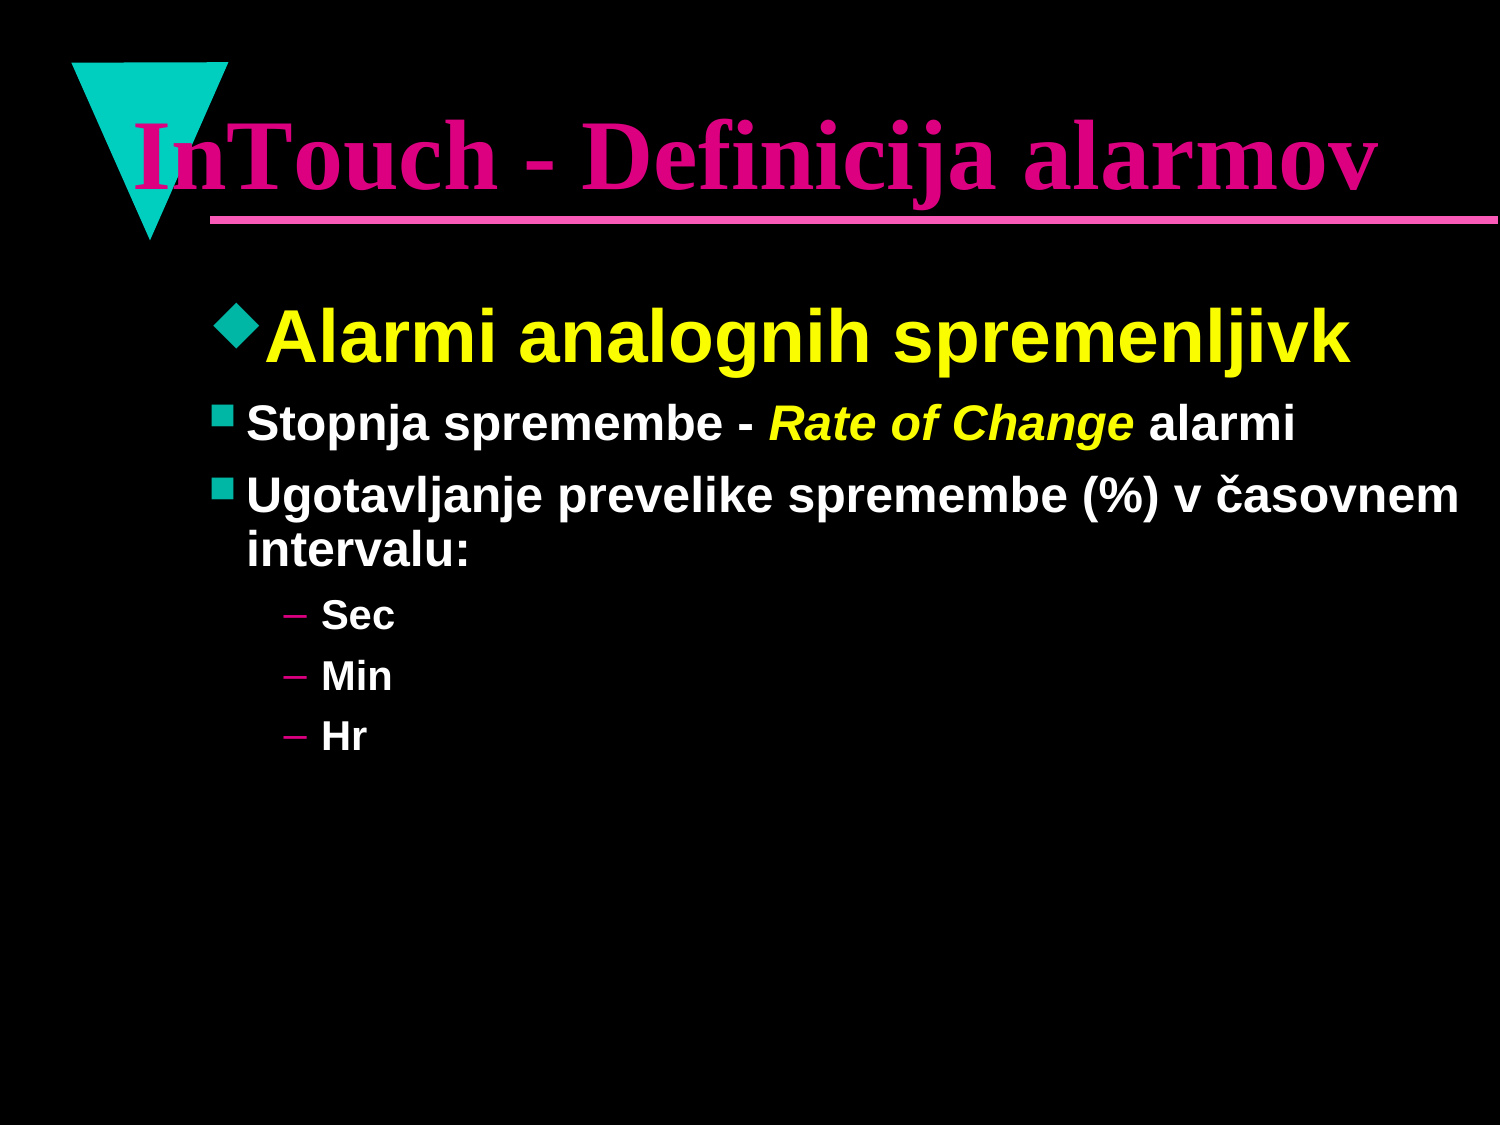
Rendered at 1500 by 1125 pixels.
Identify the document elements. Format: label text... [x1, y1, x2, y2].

title InTouch - Definicija alarmov [117, 63, 1426, 251]
list Alarmi analognih spremenljivk Stopnja spremembe - Rate of Change alarmi Ugotavljanje prevelike spremembe (%) v časovnem intervalu: Sec Min Hr [118, 289, 1498, 965]
